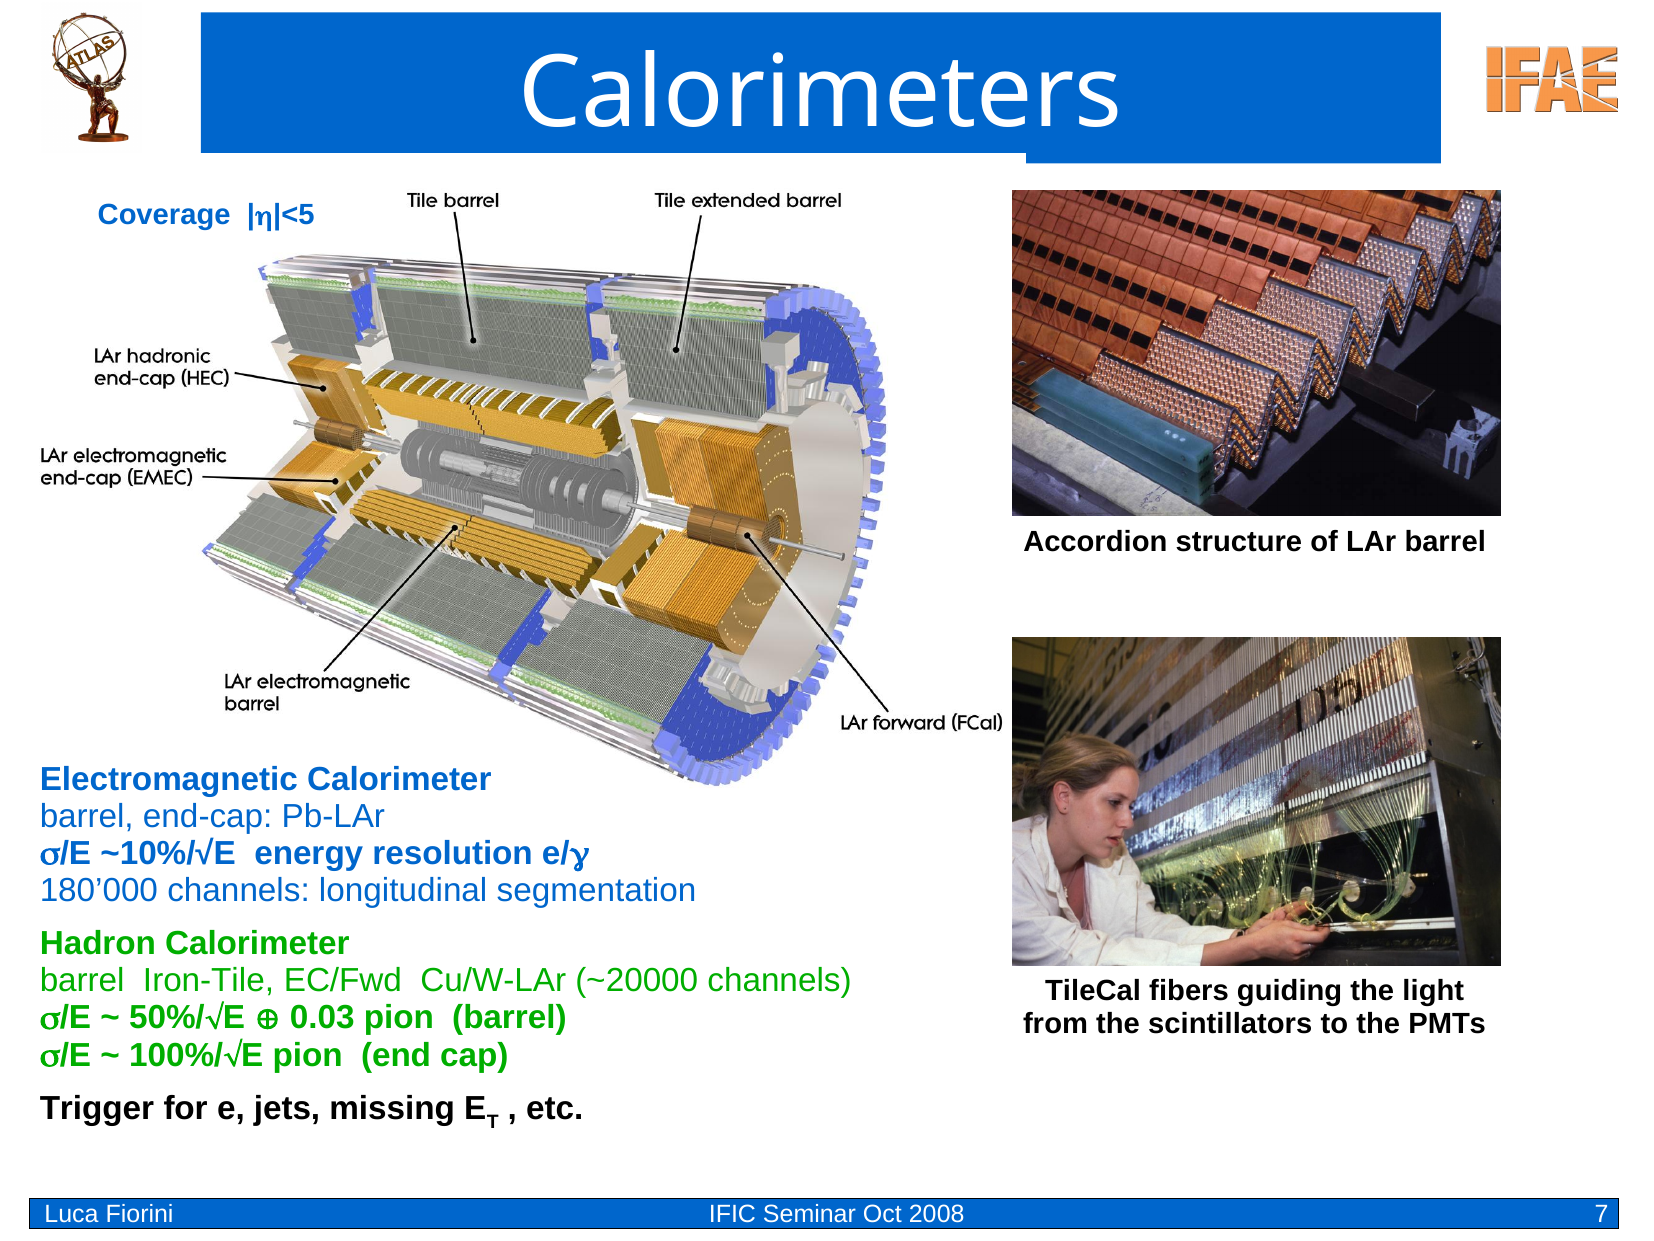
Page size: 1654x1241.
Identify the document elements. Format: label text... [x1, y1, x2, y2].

text_box Luca Fiorini IFIC Seminar Oct 2008 7 [29, 1198, 1619, 1229]
text_box Electromagnetic Calorimeter barrel, end-cap: Pb-LAr /E ~10%/√E energy resolution e/g 180’000 channels: longitudinal segmentation Hadron Calorimeter barrel Iron-Tile, EC/Fwd Cu/W-LAr (~20000 channels) /E ~ 50%/E  0.03 pion (barrel) /E ~ 100%/E pion (end cap) Trigger for e, jets, missing ET , etc. [24, 752, 963, 1141]
text_box TileCal fibers guiding the light from the scintillators to the PMTs [1003, 966, 1506, 1058]
picture [1486, 46, 1618, 112]
text_box Accordion structure of LAr barrel [1003, 517, 1506, 571]
picture [24, 2, 1501, 966]
text_box Calorimeters [200, 12, 1441, 148]
text_box Coverage ||<5 [70, 190, 334, 239]
